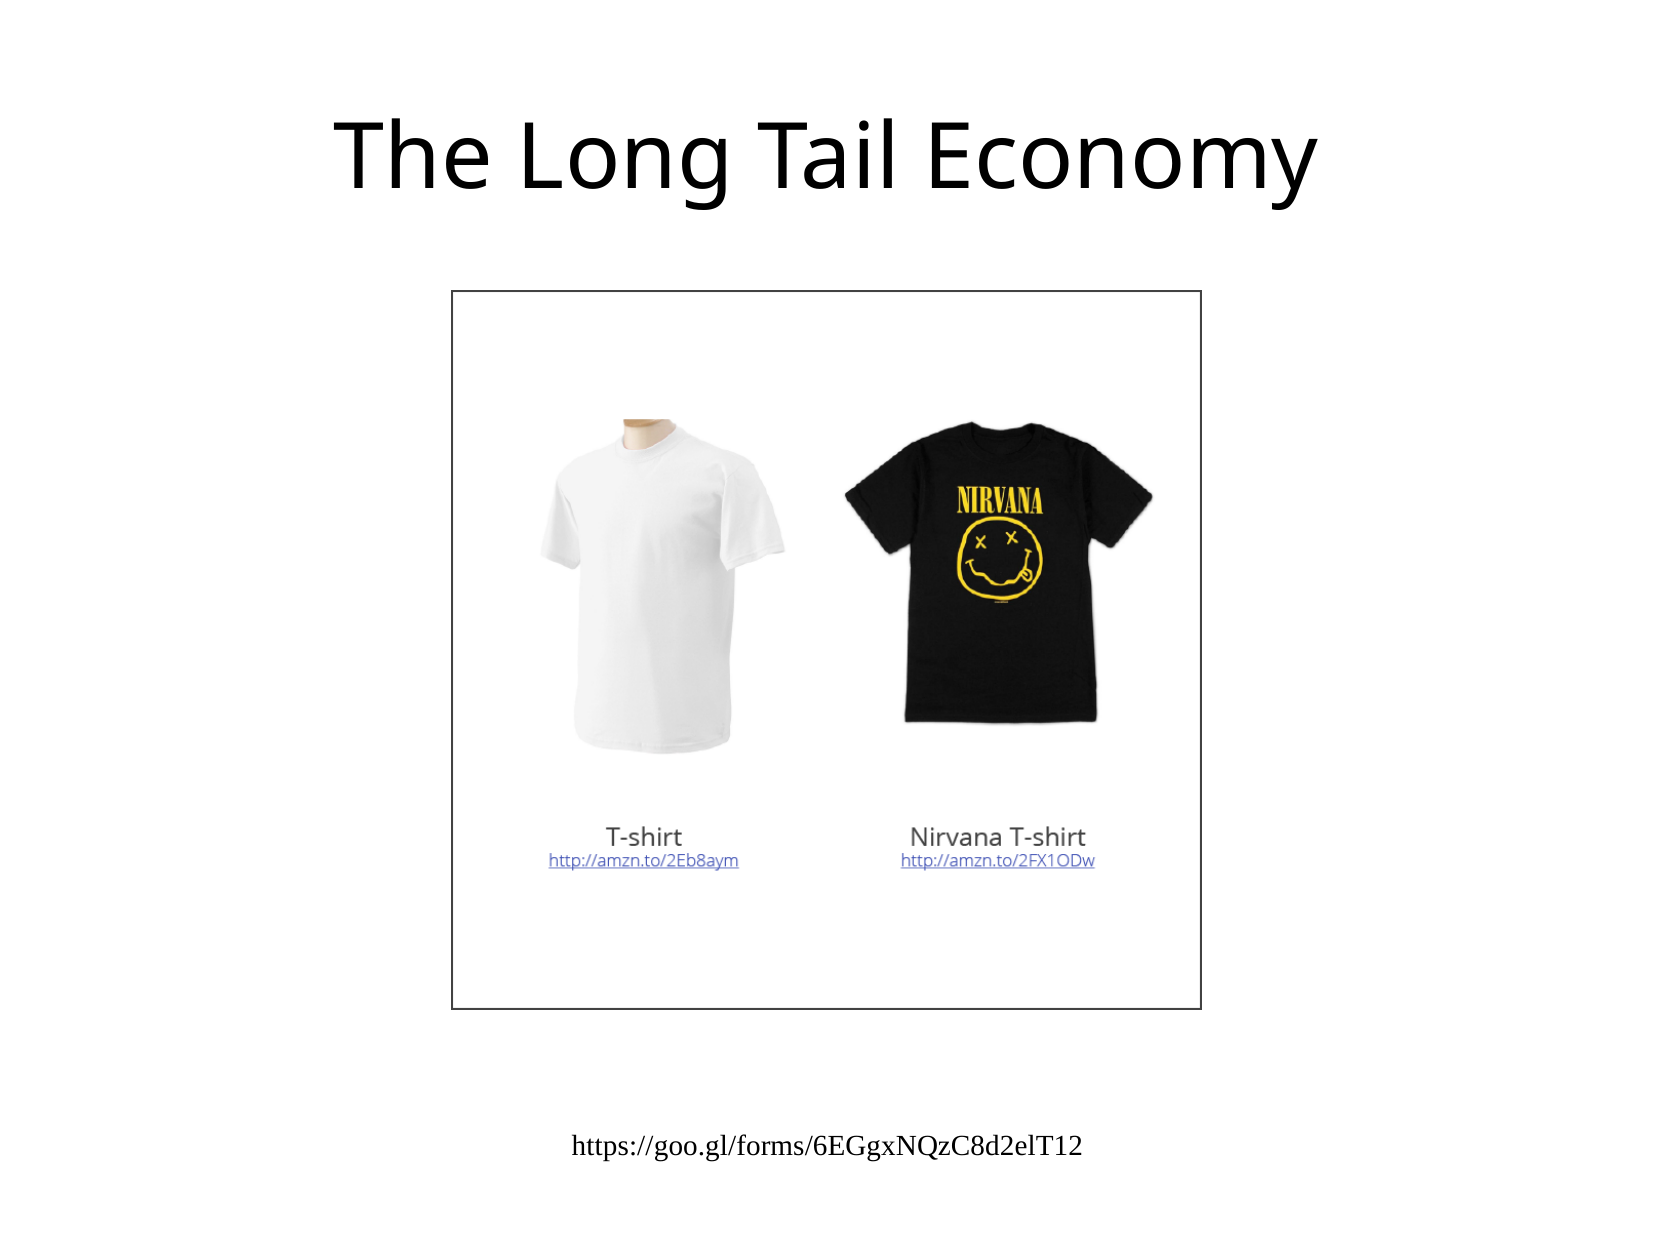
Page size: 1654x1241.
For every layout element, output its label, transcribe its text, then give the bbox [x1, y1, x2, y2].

title The Long Tail Economy [82, 49, 1571, 257]
picture [451, 290, 1202, 1010]
